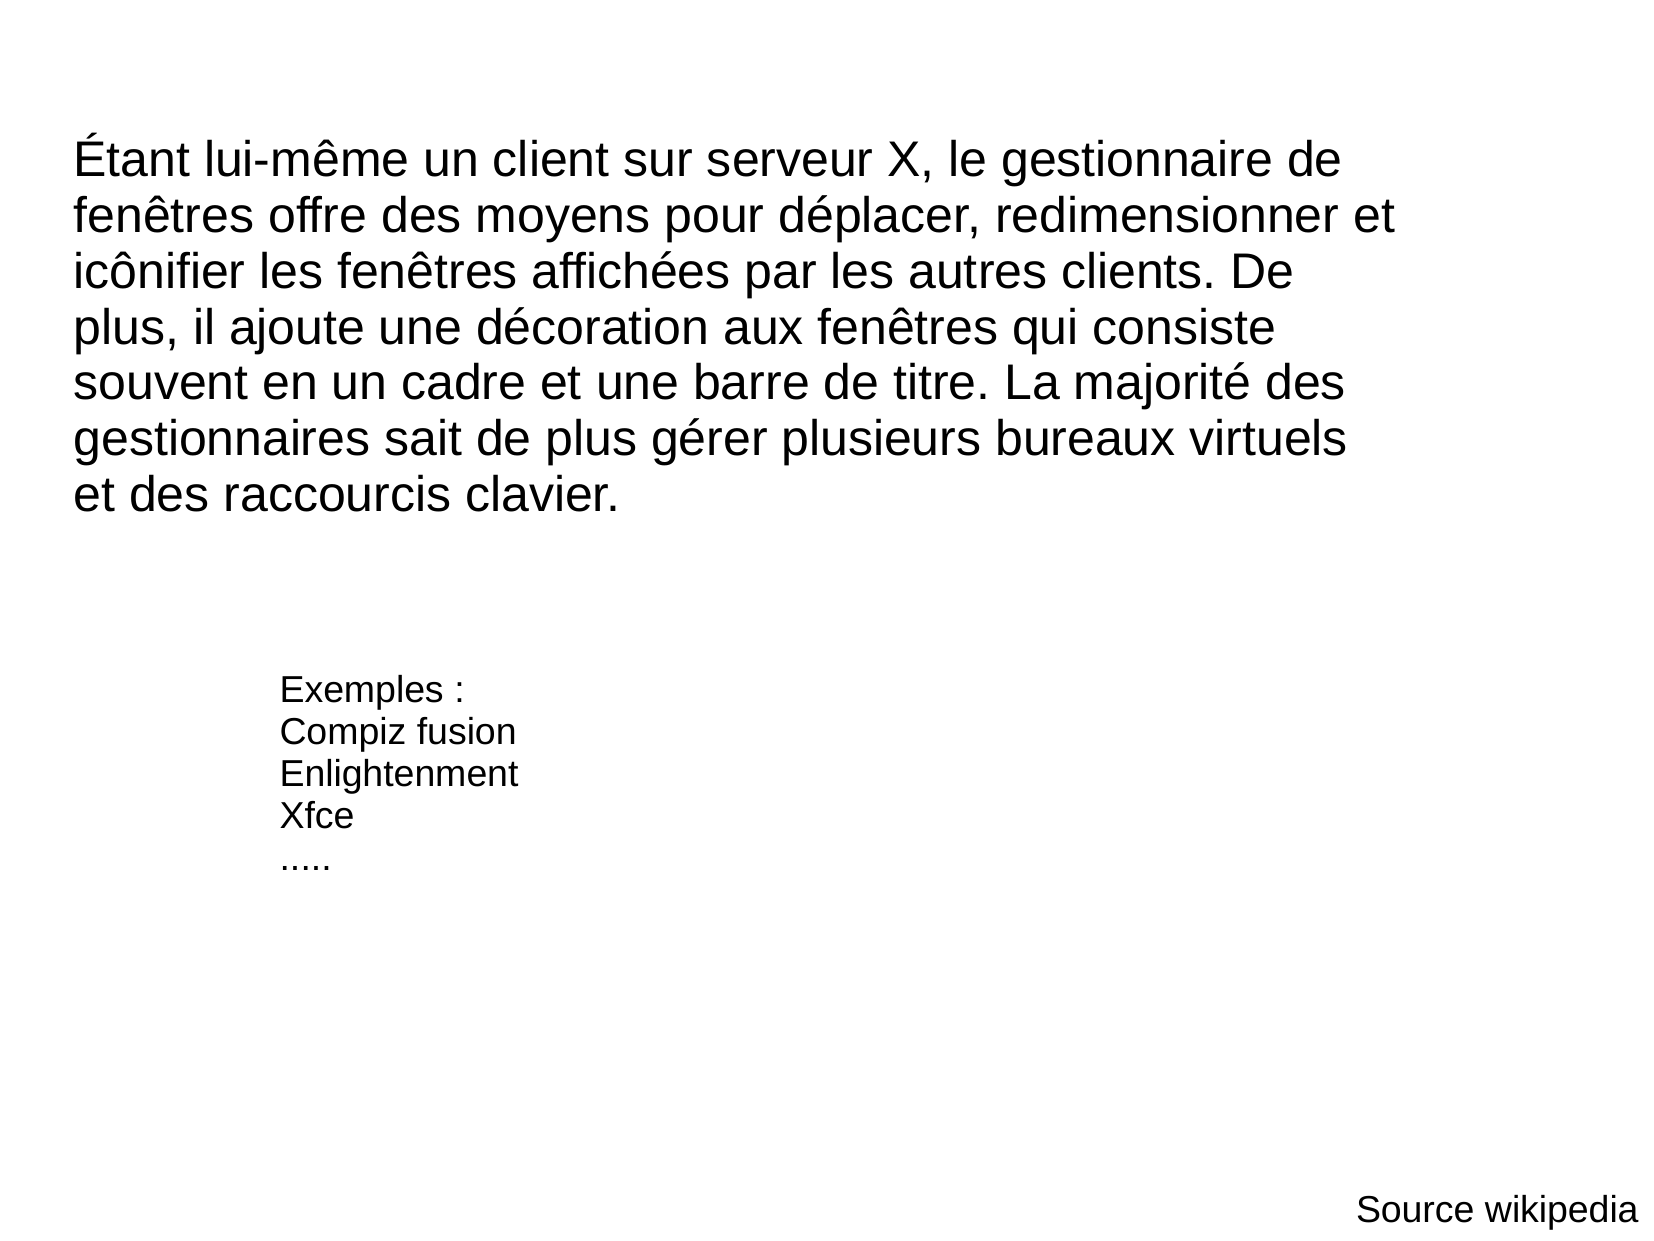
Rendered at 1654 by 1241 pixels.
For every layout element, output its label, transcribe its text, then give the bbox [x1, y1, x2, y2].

text_box Source wikipedia [1341, 1181, 1654, 1241]
text_box Étant lui-même un client sur serveur X, le gestionnaire de fenêtres offre des moyens pour déplacer, redimensionner et icônifier les fenêtres affichées par les autres clients. De plus, il ajoute une décoration aux fenêtres qui consiste souvent en un cadre et une barre de titre. La majorité des gestionnaires sait de plus gérer plusieurs bureaux virtuels et des raccourcis clavier. [59, 124, 1418, 530]
text_box Exemples : Compiz fusion Enlightenment Xfce ..... [264, 661, 534, 886]
